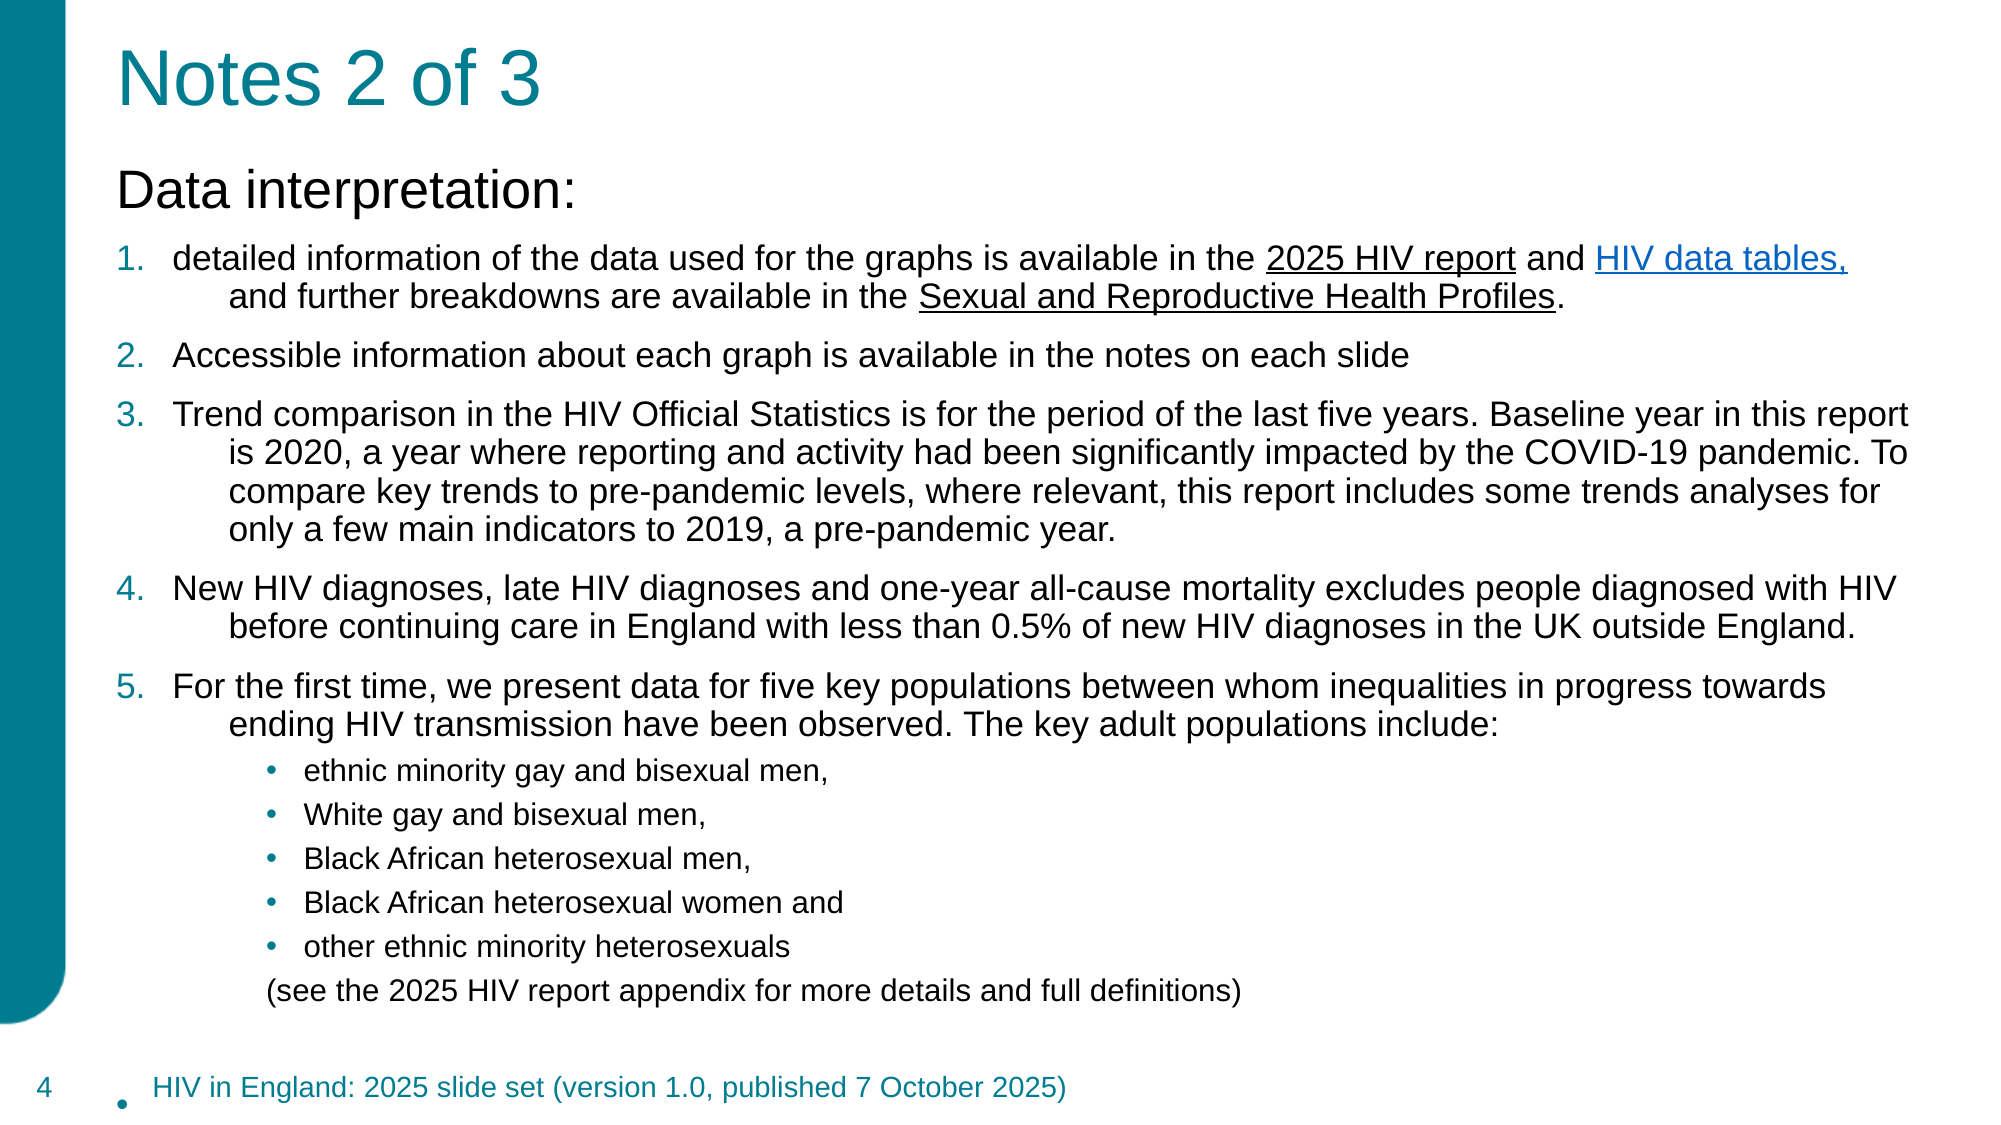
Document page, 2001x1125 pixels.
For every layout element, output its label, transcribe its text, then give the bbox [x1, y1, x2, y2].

text_box [21, 1056, 120, 1117]
title Notes 2 of 3 [101, 29, 1926, 159]
text_box HIV in England: 2025 slide set (version 1.0, published 7 October 2025) [137, 1056, 1780, 1116]
list Data interpretation:​ detailed information of the data used for the graphs is available in the 2025 HIV report and HIV data tables, and further breakdowns are available in the Sexual and Reproductive Health Profiles. Accessible information about each graph is available in the notes on each slide Trend comparison in the HIV Official Statistics is for the period of the last five years. Baseline year in this report is 2020, a year where reporting and activity had been significantly impacted by the COVID-19 pandemic. To compare key trends to pre-pandemic levels, where relevant, this report includes some trends analyses for only a few main indicators to 2019, a pre-pandemic year. New HIV diagnoses, late HIV diagnoses and one-year all-cause mortality excludes people diagnosed with HIV before continuing care in England with less than 0.5% of new HIV diagnoses in the UK outside England. For the first time, we present data for five key populations between whom inequalities in progress towards ending HIV transmission have been observed. The key adult populations include: ethnic minority gay and bisexual men, White gay and bisexual men, Black African heterosexual men, Black African heterosexual women and other ethnic minority heterosexuals (see the 2025 HIV report appendix for more details and full definitions) [101, 159, 1926, 1044]
